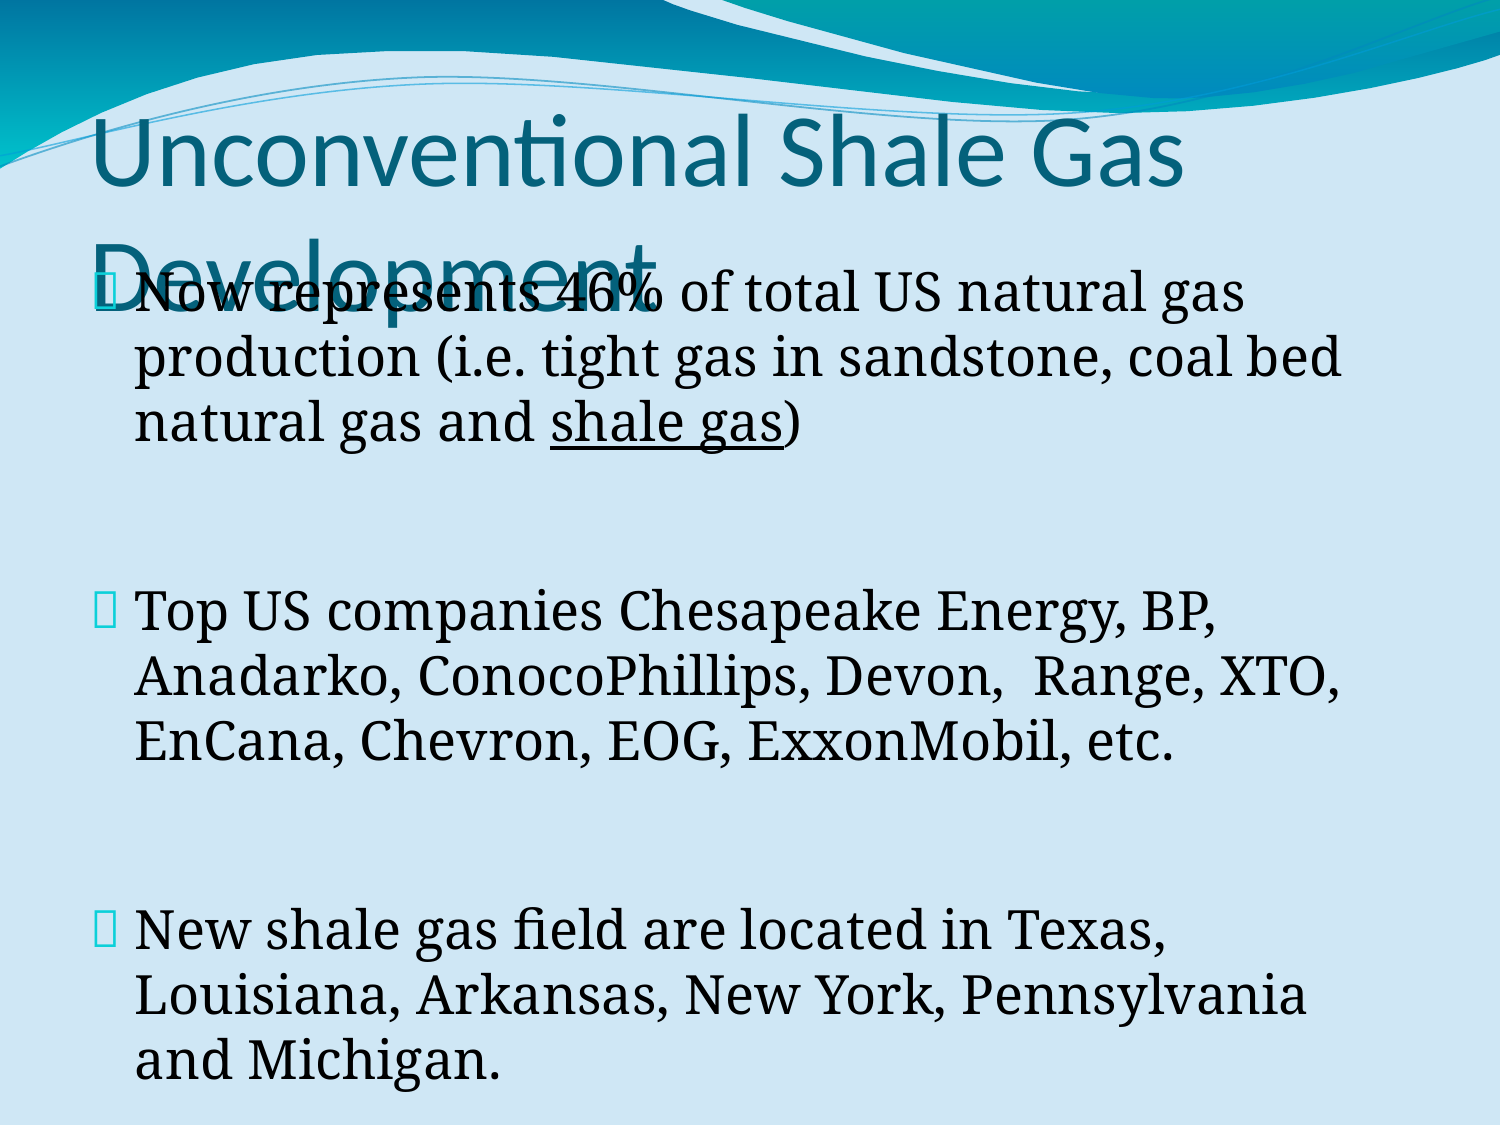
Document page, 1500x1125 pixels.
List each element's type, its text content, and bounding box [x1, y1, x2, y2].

title Unconventional Shale Gas Development [75, 75, 1425, 249]
list Now represents 46% of total US natural gas production (i.e. tight gas in sandstone, coal bed natural gas and shale gas) Top US companies Chesapeake Energy, BP, Anadarko, ConocoPhillips, Devon, Range, XTO, EnCana, Chevron, EOG, ExxonMobil, etc. New shale gas field are located in Texas, Louisiana, Arkansas, New York, Pennsylvania and Michigan. Other shale gas fields include North & South Dakota, Colorado, Utah, Arizona, Oklahoma, Virginia, West Virginia, Indiana, Ohio, Maryland, Wyoming. [75, 249, 1425, 1038]
